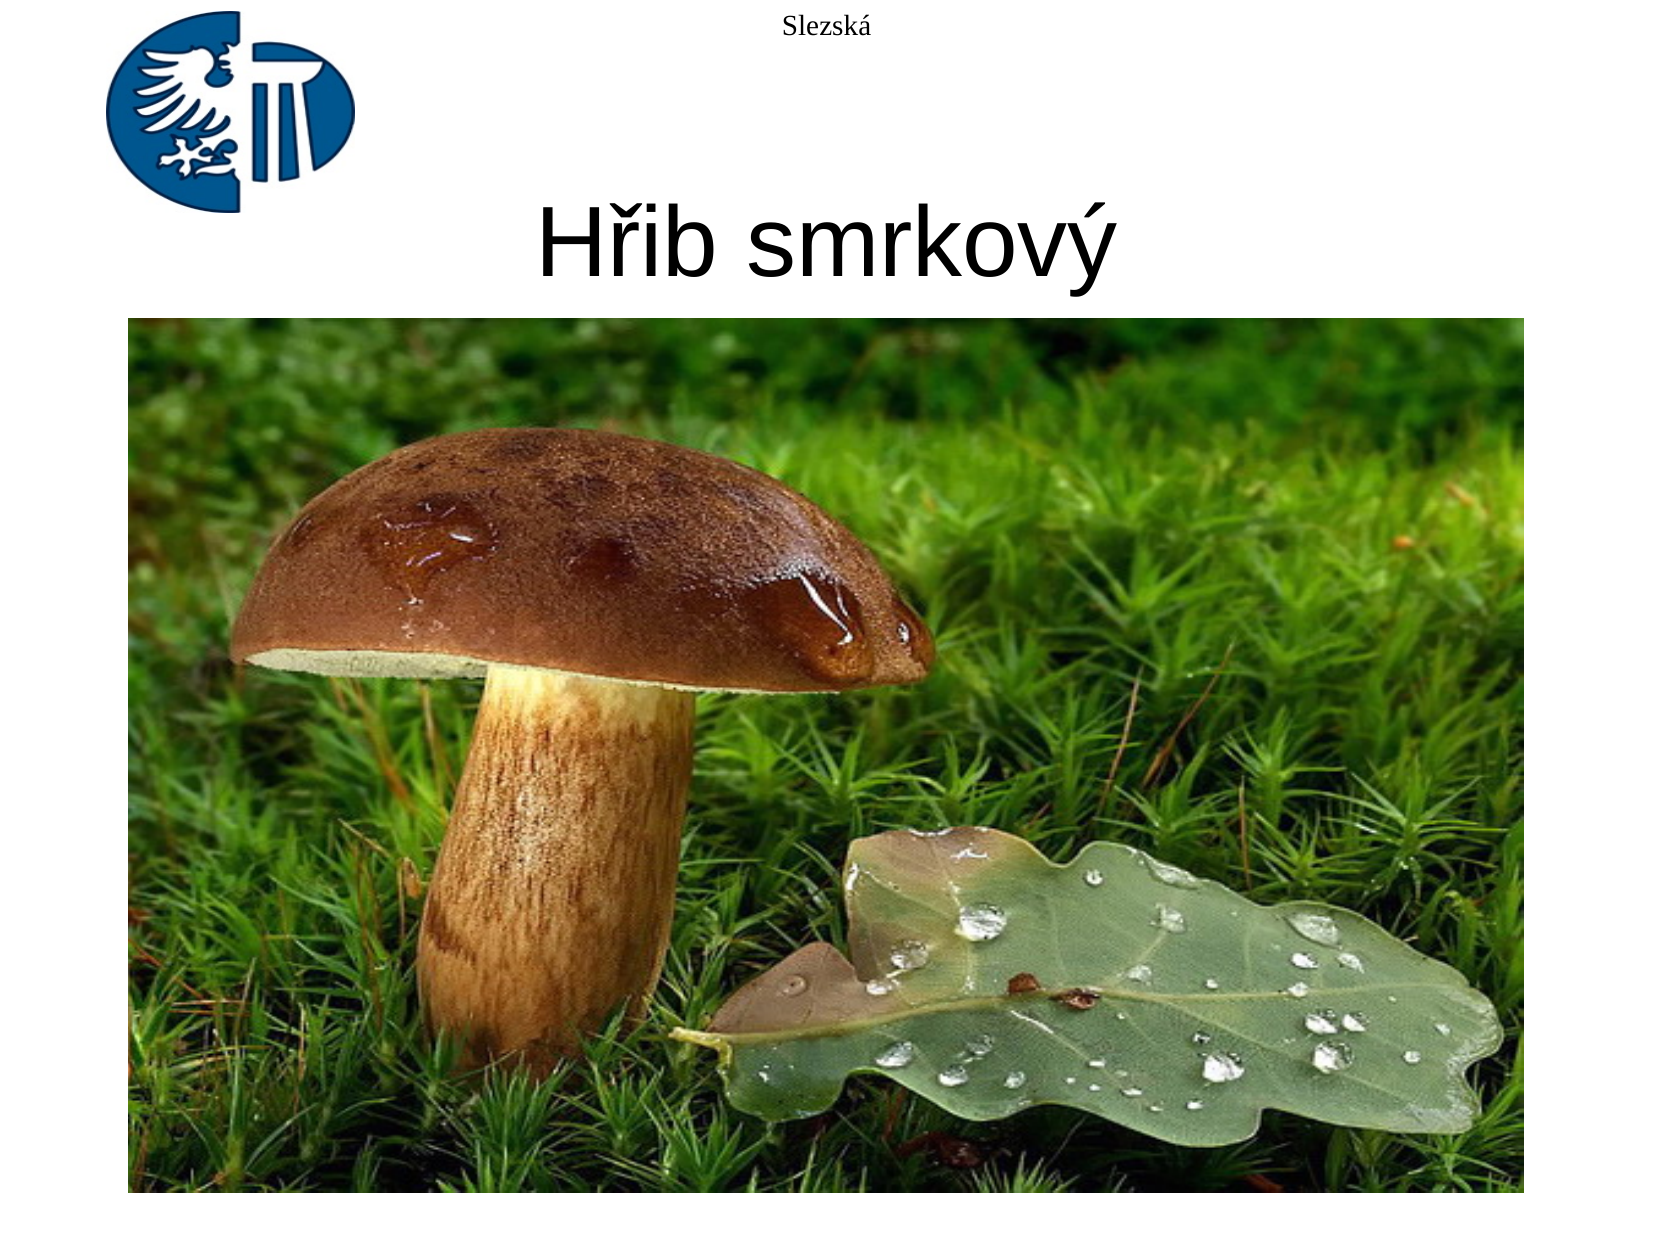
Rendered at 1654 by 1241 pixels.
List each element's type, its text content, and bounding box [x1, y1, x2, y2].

title Hřib smrkový [82, 82, 1571, 402]
picture [106, 11, 355, 82]
picture [128, 318, 1524, 1193]
